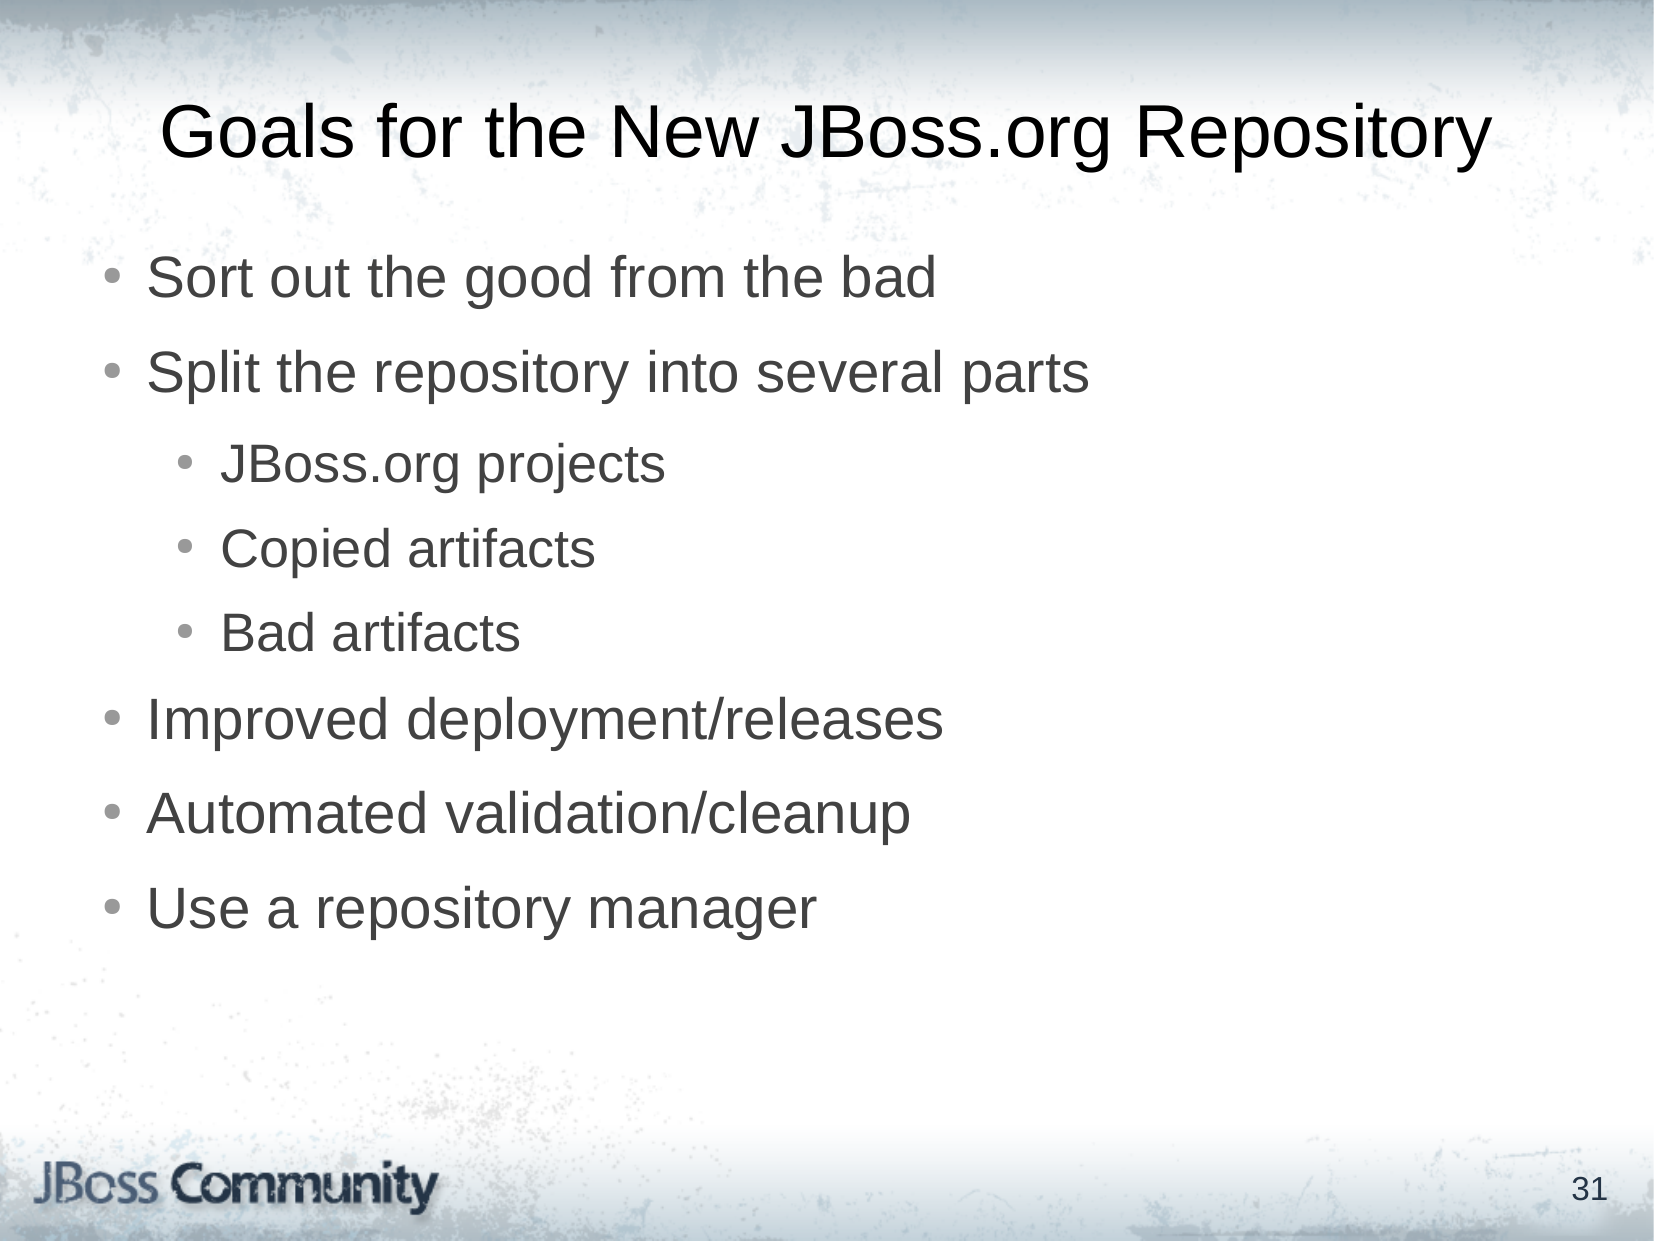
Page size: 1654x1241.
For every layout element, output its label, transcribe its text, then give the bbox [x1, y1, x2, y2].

title Goals for the New JBoss.org Repository [82, 45, 1571, 218]
picture [0, 0, 1654, 1241]
list Sort out the good from the bad Split the repository into several parts JBoss.org projects Copied artifacts Bad artifacts Improved deployment/releases Automated validation/cleanup Use a repository manager [86, 244, 1576, 1024]
